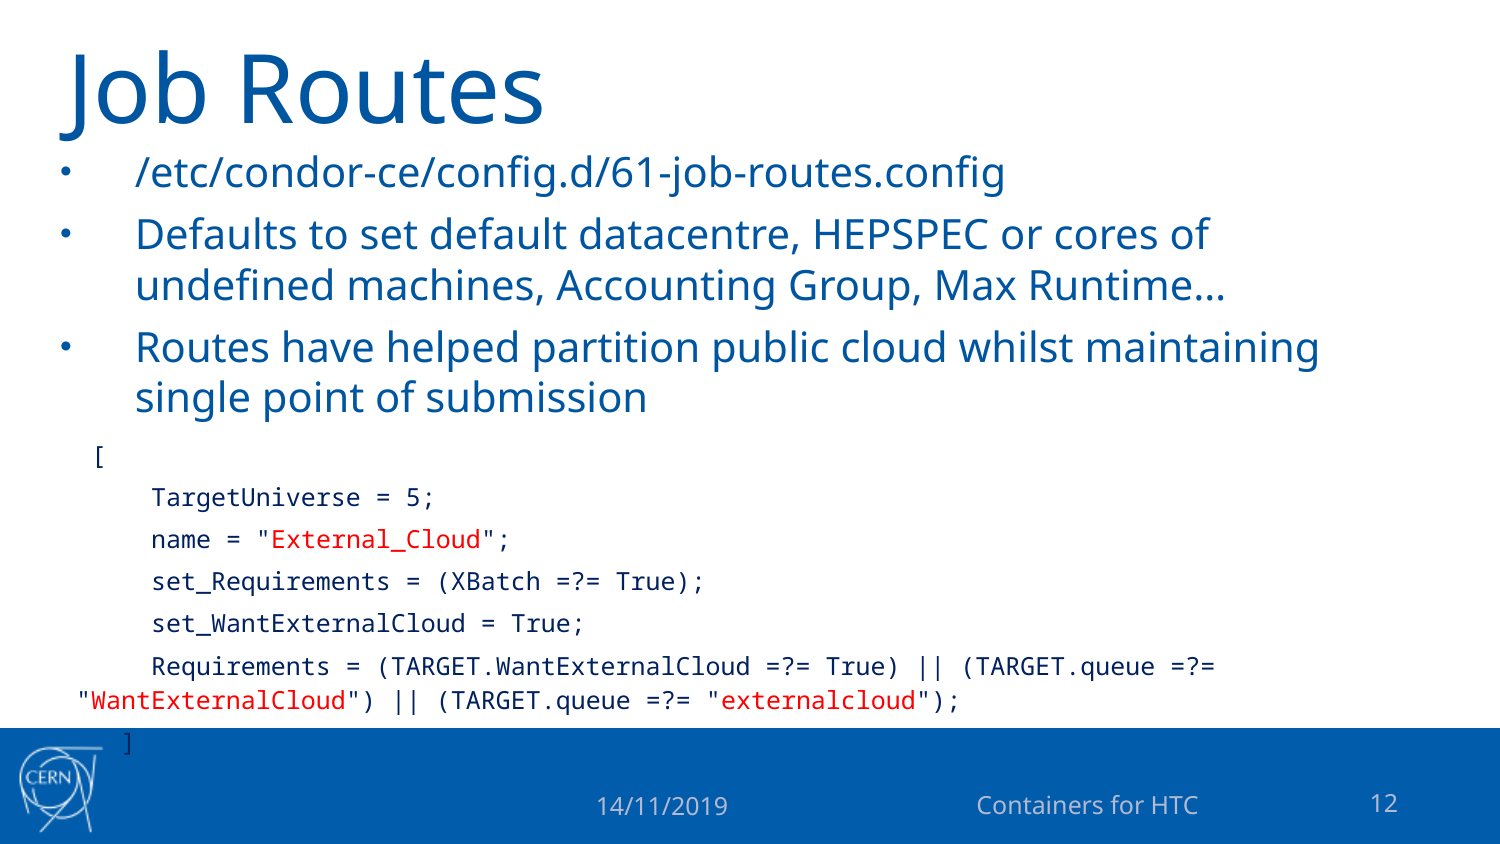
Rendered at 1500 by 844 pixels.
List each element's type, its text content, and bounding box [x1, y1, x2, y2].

slide_number 14/11/2019 [487, 782, 838, 828]
text_box [ TargetUniverse = 5; name = "External_Cloud"; set_Requirements = (XBatch =?= True); set_WantExternalCloud = True; Requirements = (TARGET.WantExternalCloud =?= True) || (TARGET.queue =?= "WantExternalCloud") || (TARGET.queue =?= "externalcloud"); ] [56, 430, 1467, 726]
list /etc/condor-ce/config.d/61-job-routes.config Defaults to set default datacentre, HEPSPEC or cores of undefined machines, Accounting Group, Max Runtime… Routes have helped partition public cloud whilst maintaining single point of submission [39, 138, 1435, 694]
slide_number <number> [1342, 782, 1425, 827]
title Job Routes [60, 16, 1441, 154]
footer Containers for HTC [850, 782, 1326, 827]
